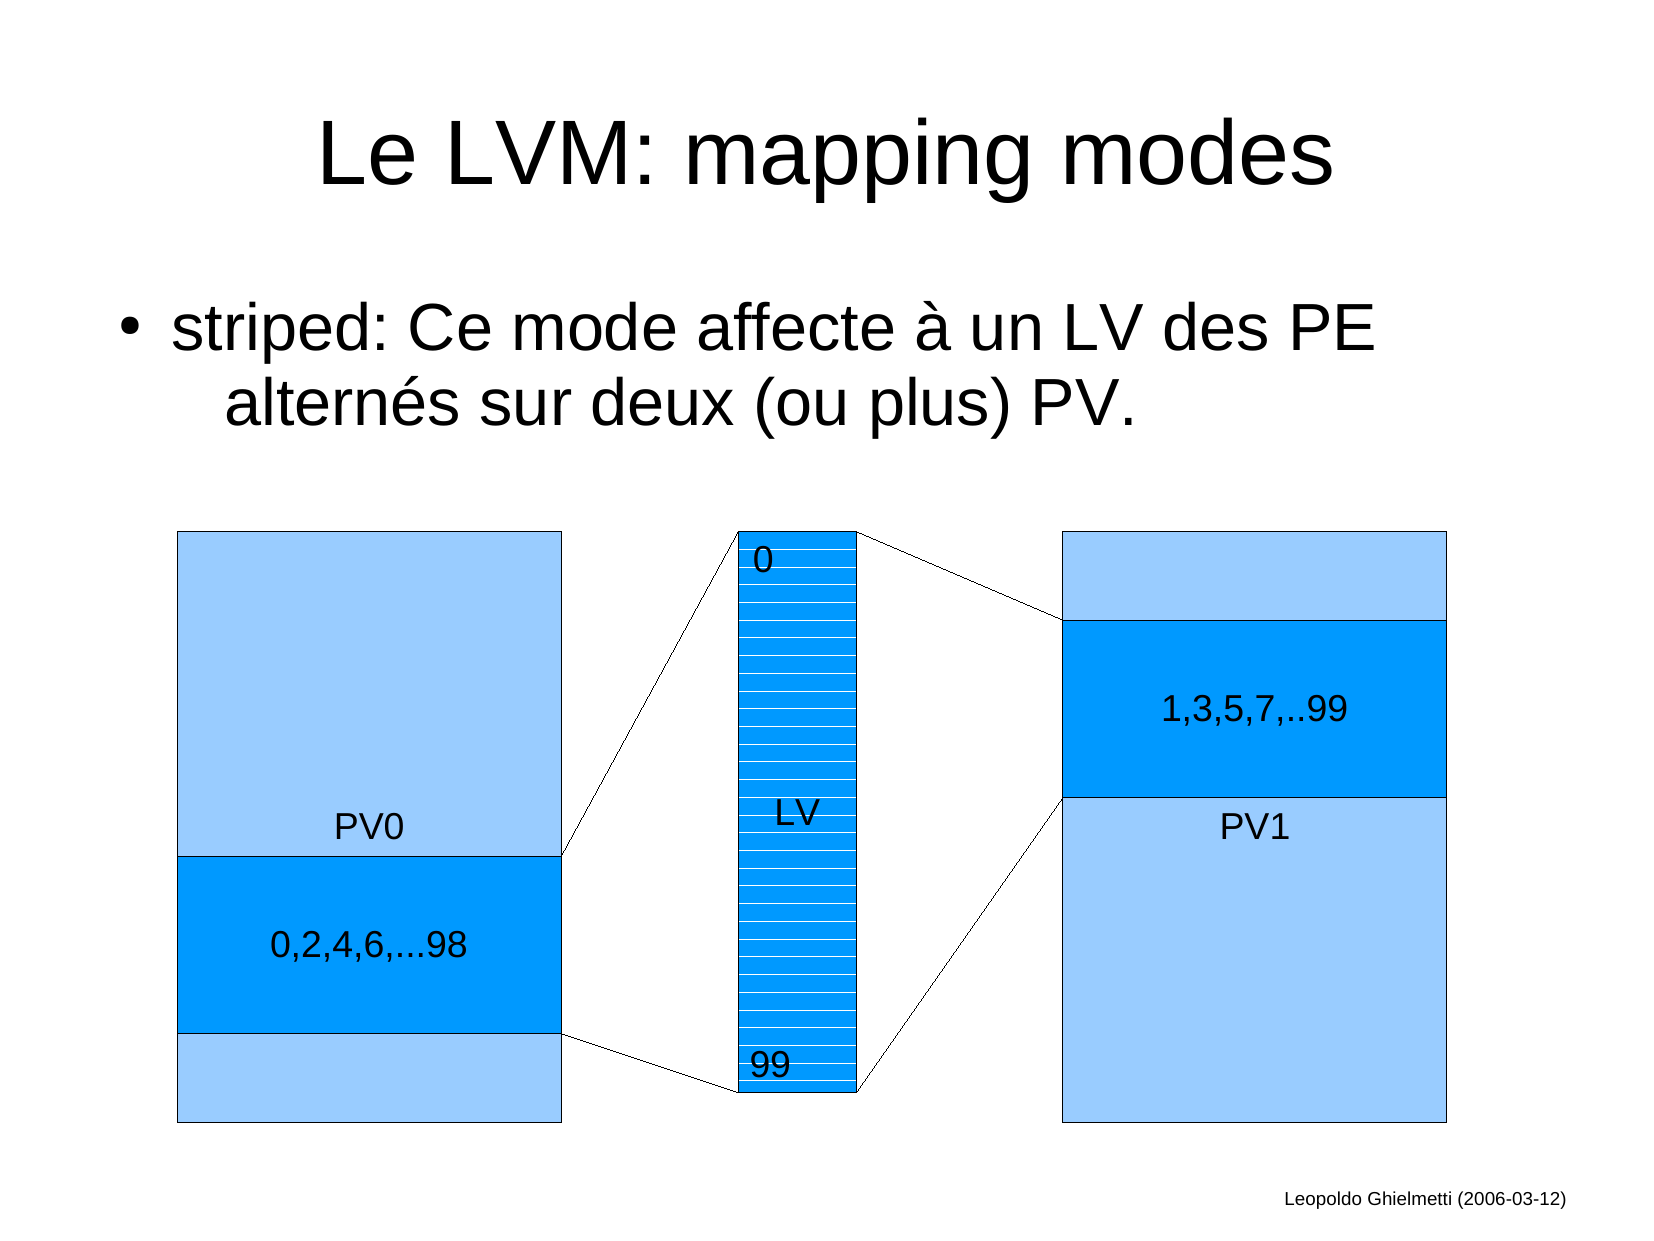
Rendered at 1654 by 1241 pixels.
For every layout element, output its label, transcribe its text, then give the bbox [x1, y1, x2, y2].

text_box PV0 [177, 1034, 562, 1123]
title Le LVM: mapping modes [82, 49, 1571, 257]
text_box PV1 [1062, 531, 1447, 620]
text_box Leopoldo Ghielmetti (2006-03-12) [1269, 1181, 1595, 1217]
text_box 1,3,5,7,..99 [1062, 620, 1447, 798]
text_box PV0 [177, 531, 562, 856]
text_box 0 [738, 531, 857, 589]
text_box 99 [734, 1035, 857, 1093]
list striped: Ce mode affecte à un LV des PE alternés sur deux (ou plus) PV. [82, 290, 1571, 1109]
text_box 0,2,4,6,...98 [177, 856, 562, 1034]
text_box LV [738, 589, 857, 1035]
text_box PV1 [1062, 798, 1447, 1123]
